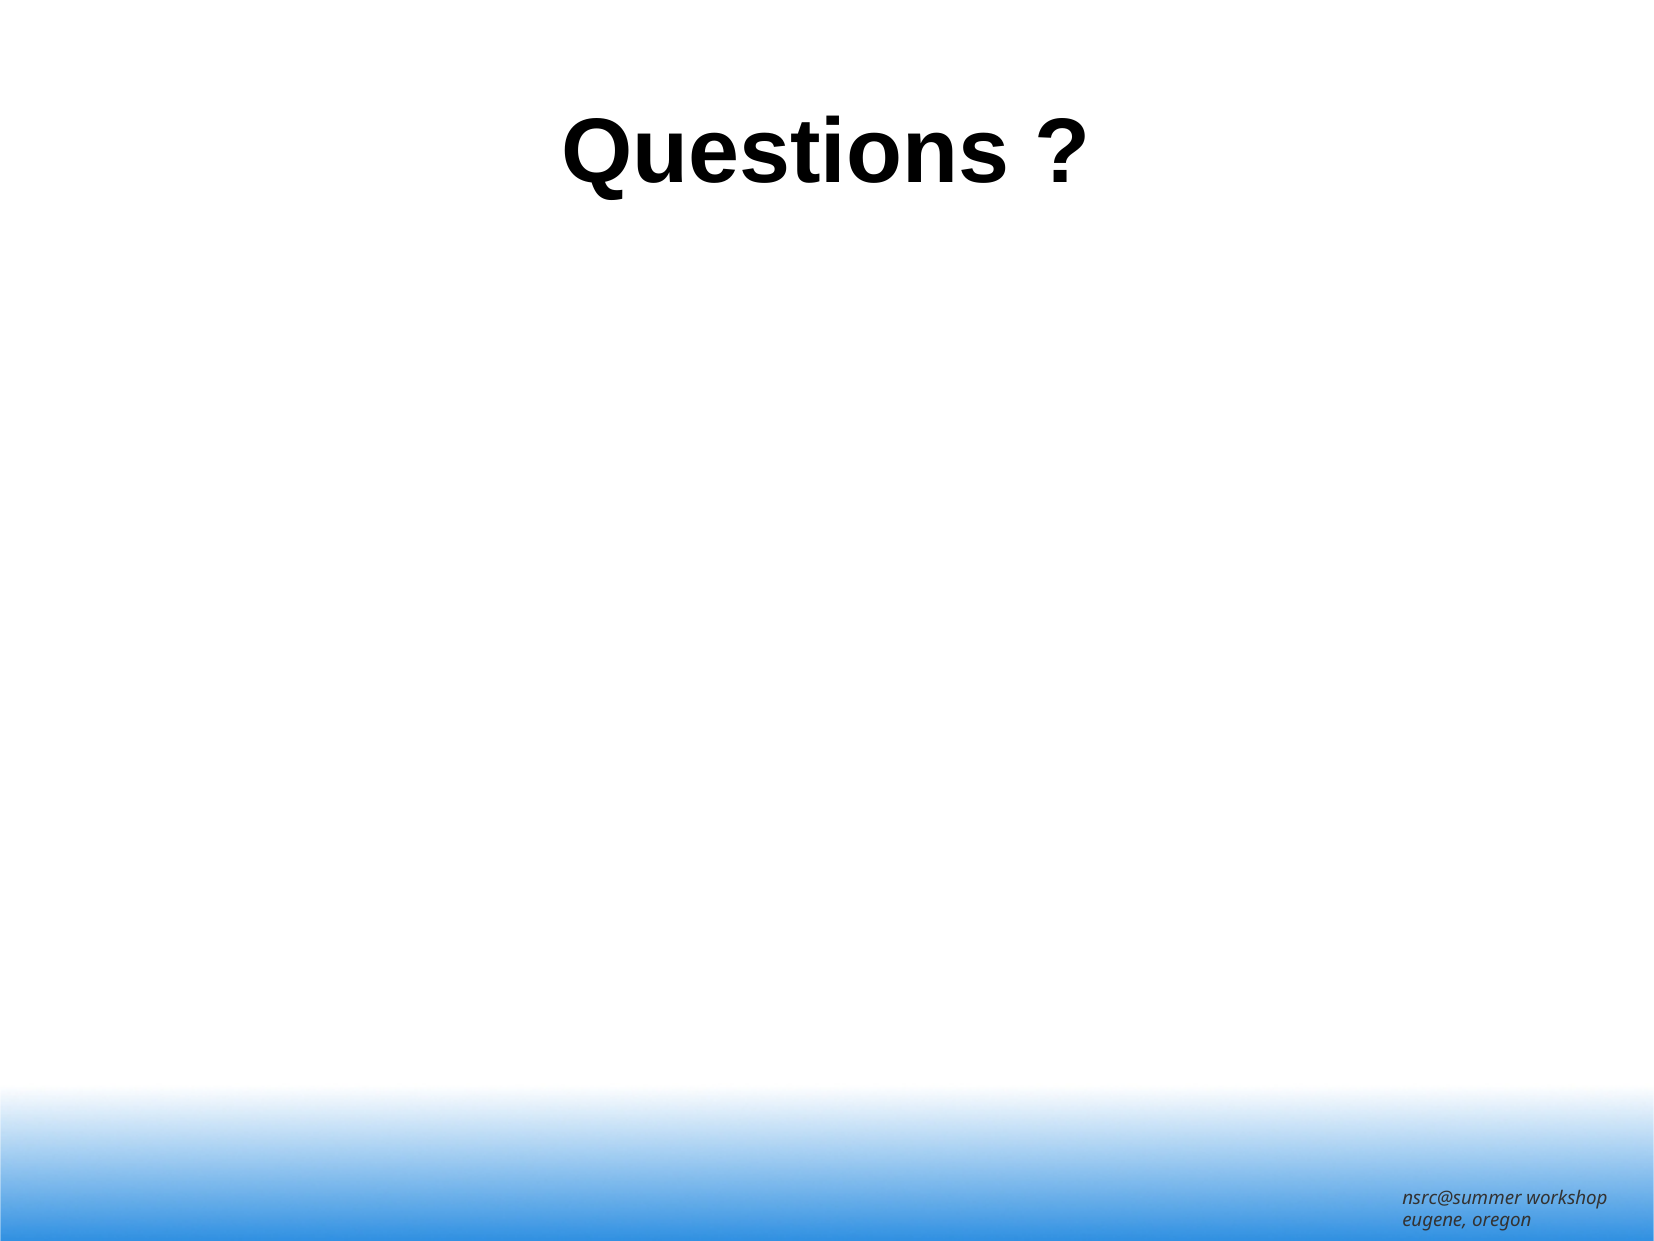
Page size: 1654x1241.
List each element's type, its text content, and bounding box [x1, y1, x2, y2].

picture [0, 1083, 1654, 1241]
title Questions ? [82, 49, 1571, 257]
